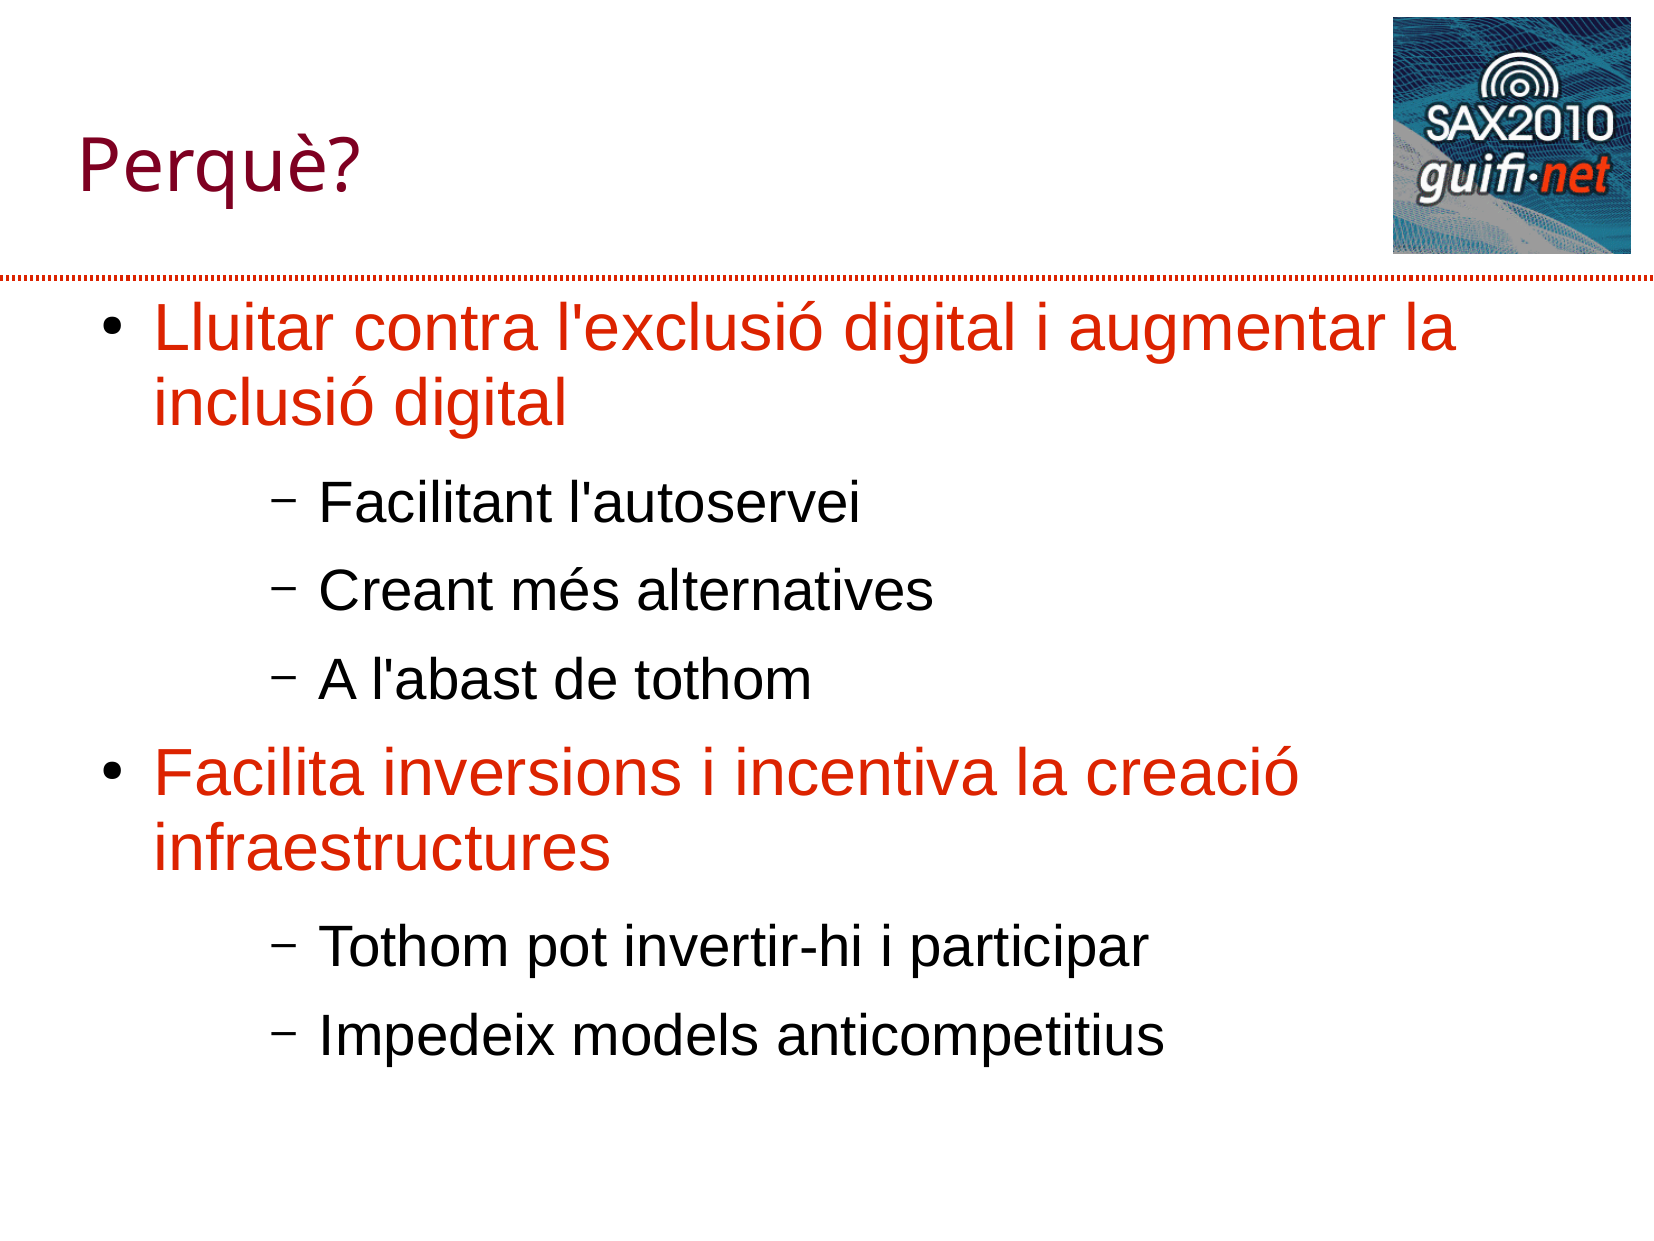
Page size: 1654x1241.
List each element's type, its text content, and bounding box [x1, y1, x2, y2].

picture [1393, 17, 1631, 254]
title Perquè? [76, 66, 1093, 259]
list Lluitar contra l'exclusió digital i augmentar la inclusió digital Facilitant l'autoservei Creant més alternatives A l'abast de tothom Facilita inversions i incentiva la creació infraestructures Tothom pot invertir-hi i participar Impedeix models anticompetitius [82, 290, 1571, 1167]
